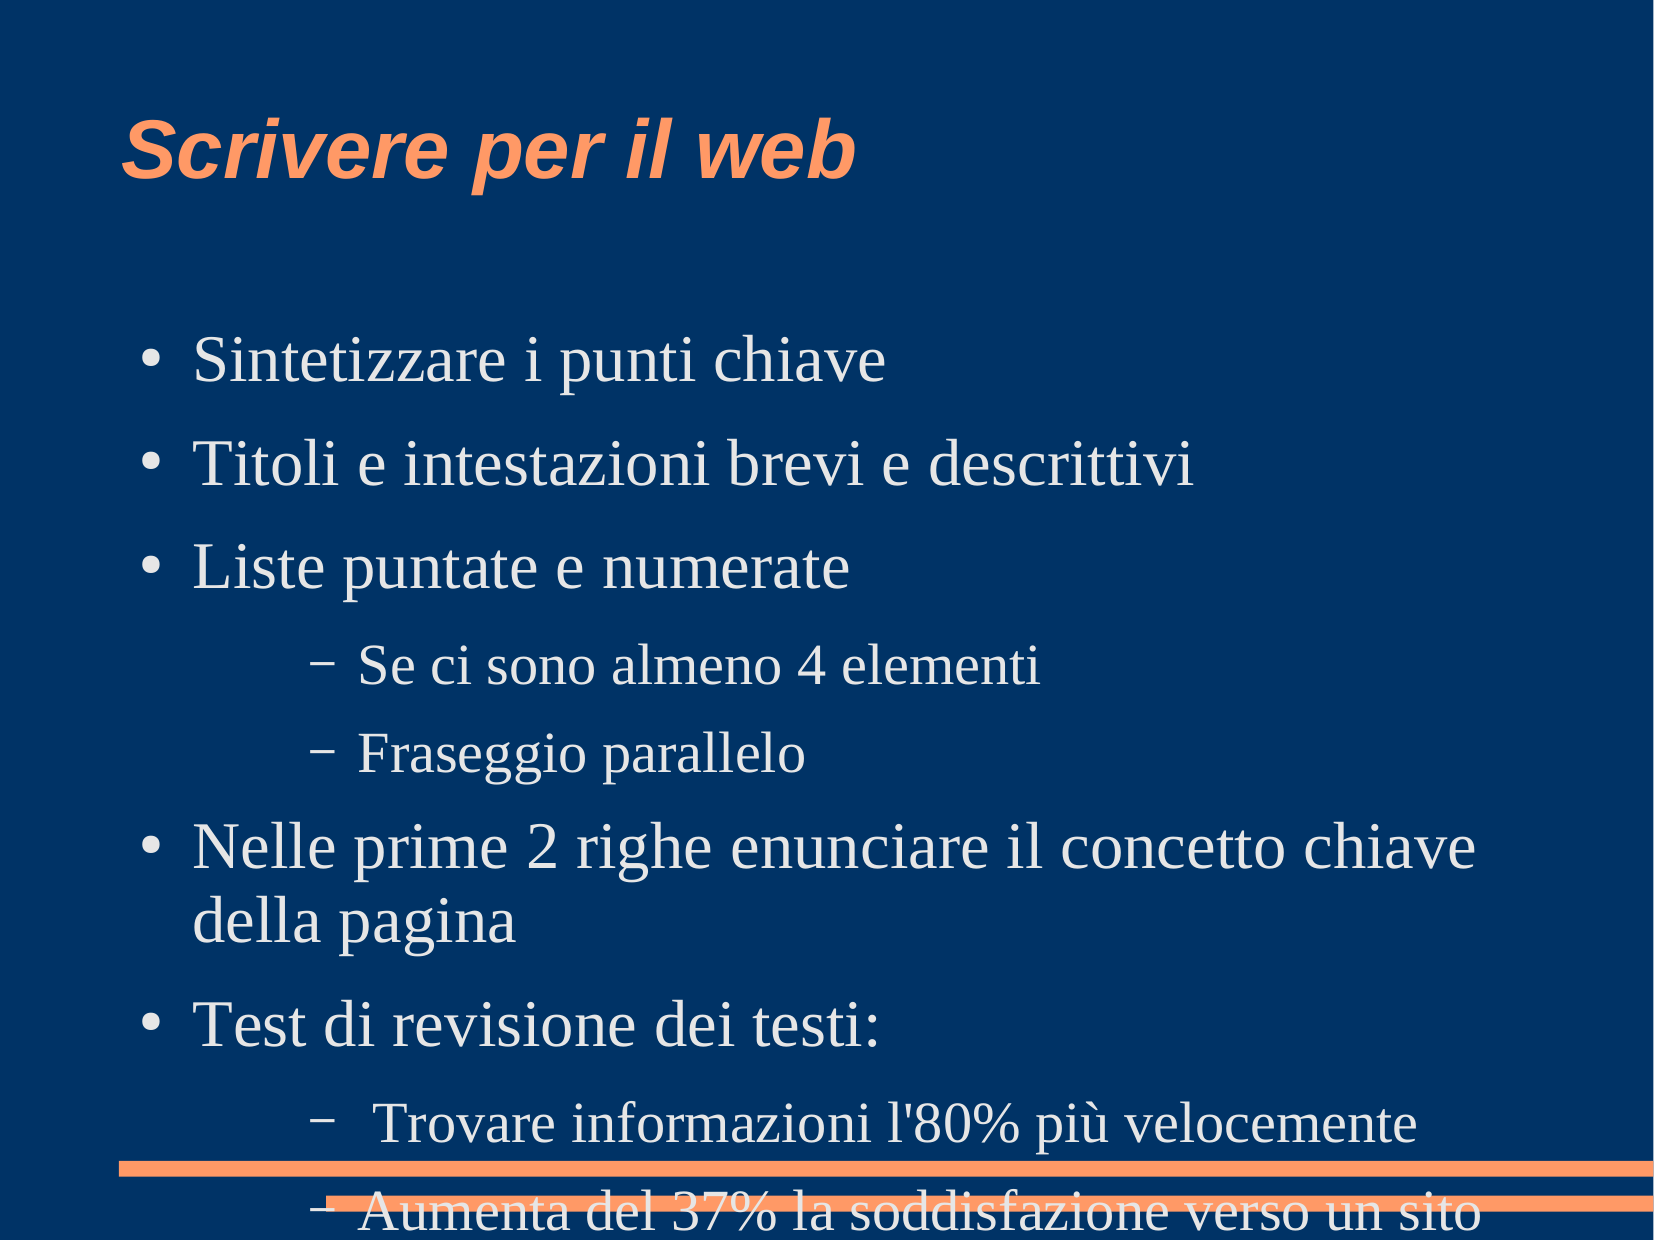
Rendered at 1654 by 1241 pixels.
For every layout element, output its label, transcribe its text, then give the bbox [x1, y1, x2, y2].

title Scrivere per il web [121, 53, 1534, 246]
list Sintetizzare i punti chiave Titoli e intestazioni brevi e descrittivi Liste puntate e numerate Se ci sono almeno 4 elementi Fraseggio parallelo Nelle prime 2 righe enunciare il concetto chiave della pagina Test di revisione dei testi: Trovare informazioni l'80% più velocemente Aumenta del 37% la soddisfazione verso un sito [121, 322, 1561, 1241]
